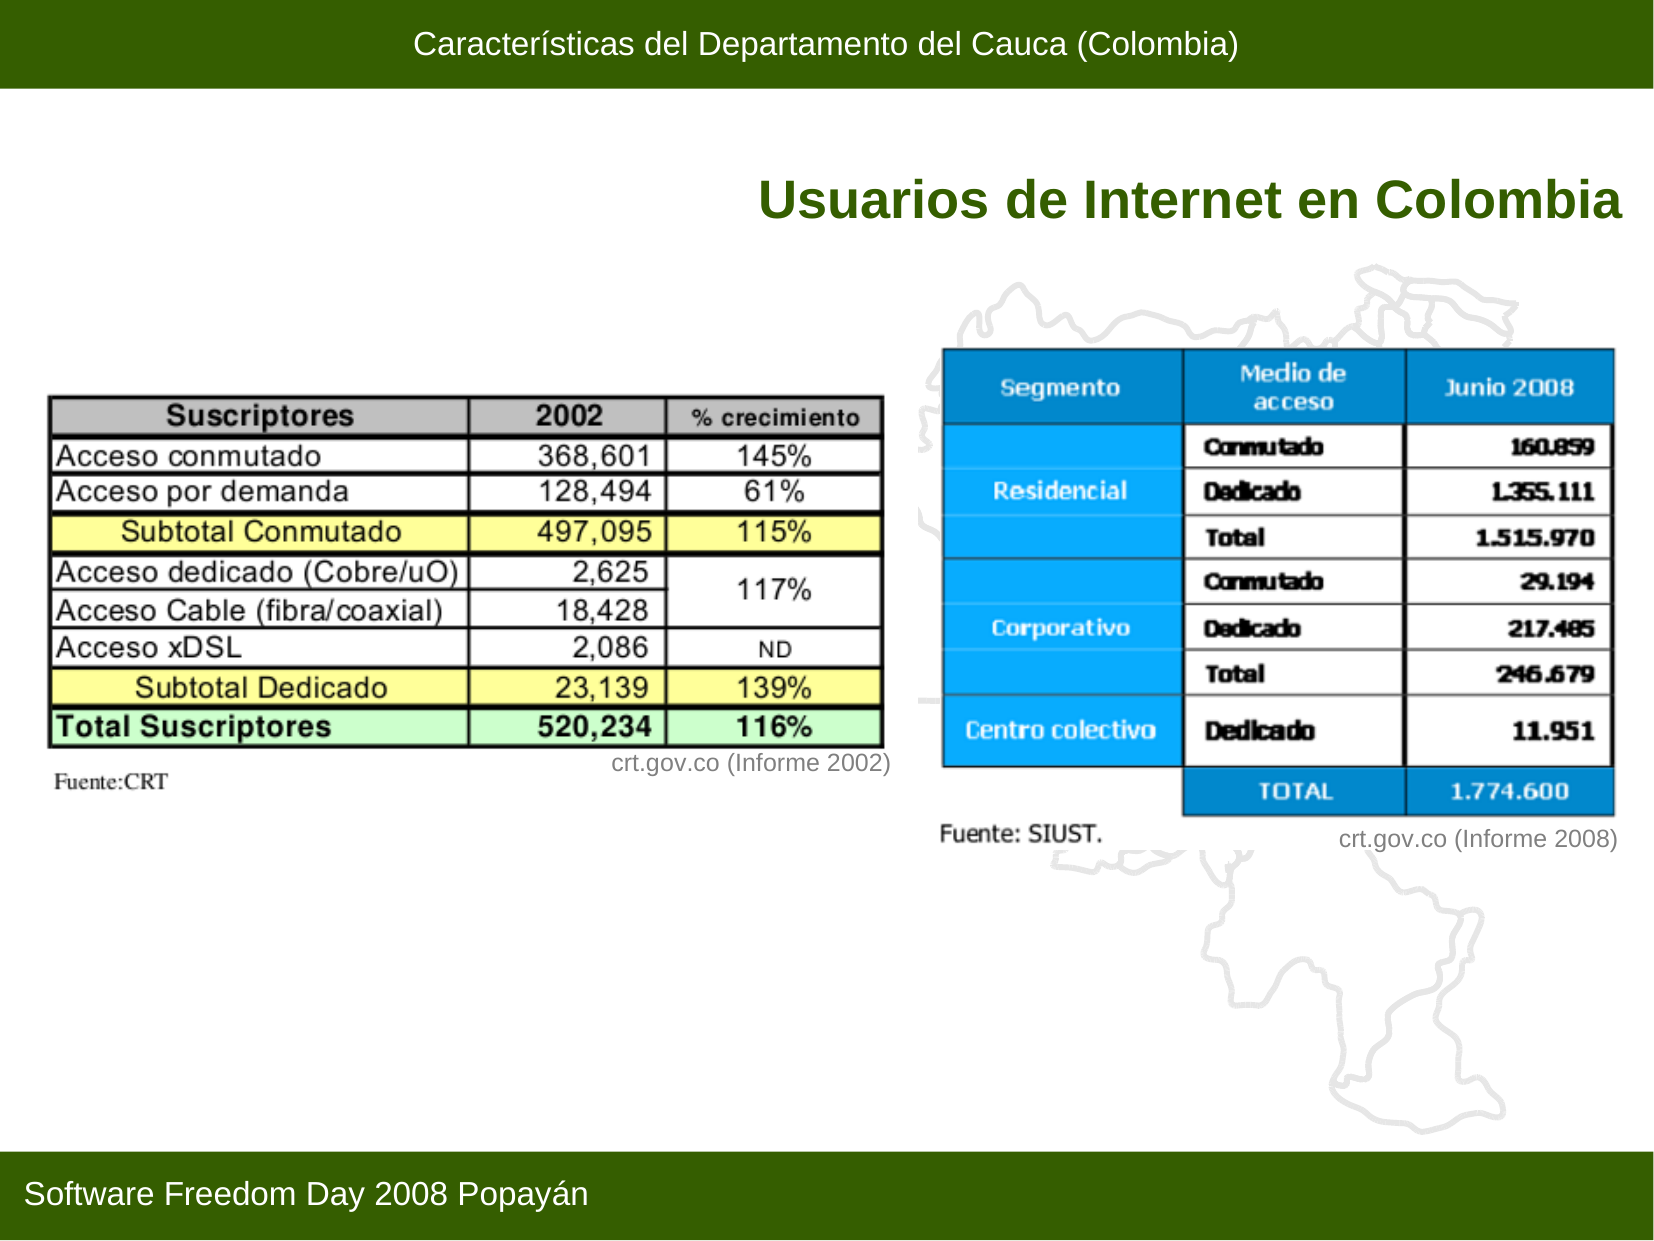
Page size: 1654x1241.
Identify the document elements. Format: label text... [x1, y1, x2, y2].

picture [940, 347, 1625, 851]
title Usuarios de Internet en Colombia [147, 147, 1625, 252]
picture [16, 375, 918, 800]
text_box crt.gov.co (Informe 2008) [1338, 824, 1614, 853]
text_box crt.gov.co (Informe 2002) [611, 749, 887, 778]
